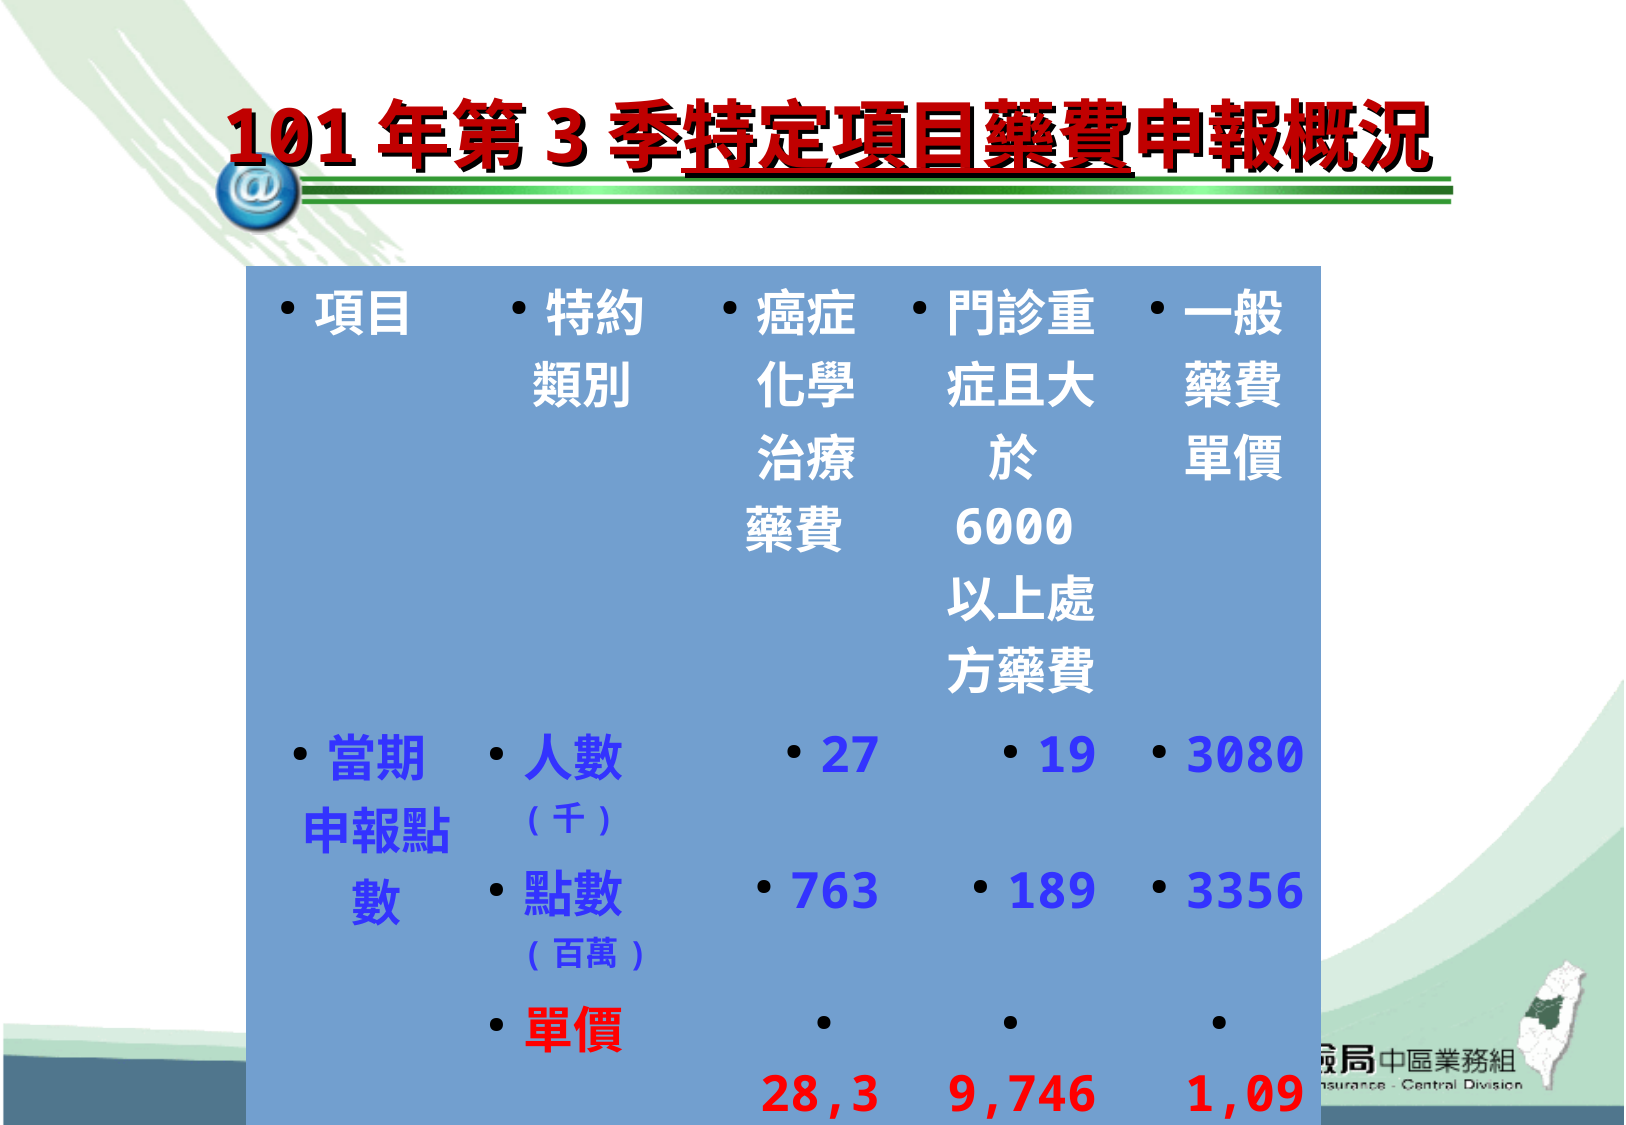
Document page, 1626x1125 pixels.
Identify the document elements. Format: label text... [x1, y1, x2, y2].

table_header 癌症化學治療藥費 [683, 266, 895, 712]
title 101年第3季特定項目藥費申報概況 [145, 79, 1545, 268]
table_cell 點數(百萬) [473, 847, 683, 983]
table_cell 人數(千) [473, 712, 683, 847]
table_cell 27 [683, 712, 895, 847]
table_cell 1,090 [1112, 983, 1321, 1125]
table_cell 763 [683, 847, 895, 983]
table_cell 189 [895, 847, 1112, 983]
table_header 項目 [246, 266, 473, 712]
table_cell 19 [895, 712, 1112, 847]
table_header 一般藥費單價 [1112, 266, 1321, 712]
table_cell 3080 [1112, 712, 1321, 847]
table_cell 單價 [473, 983, 683, 1125]
table_cell 當期 申報點數 [246, 712, 473, 1125]
table_header 特約類別 [473, 266, 683, 712]
table_cell 28,381 [683, 983, 895, 1125]
table_cell 9,746 [895, 983, 1112, 1125]
table_cell 3356 [1112, 847, 1321, 983]
table_header 門診重症且大於6000以上處方藥費 [895, 266, 1112, 712]
